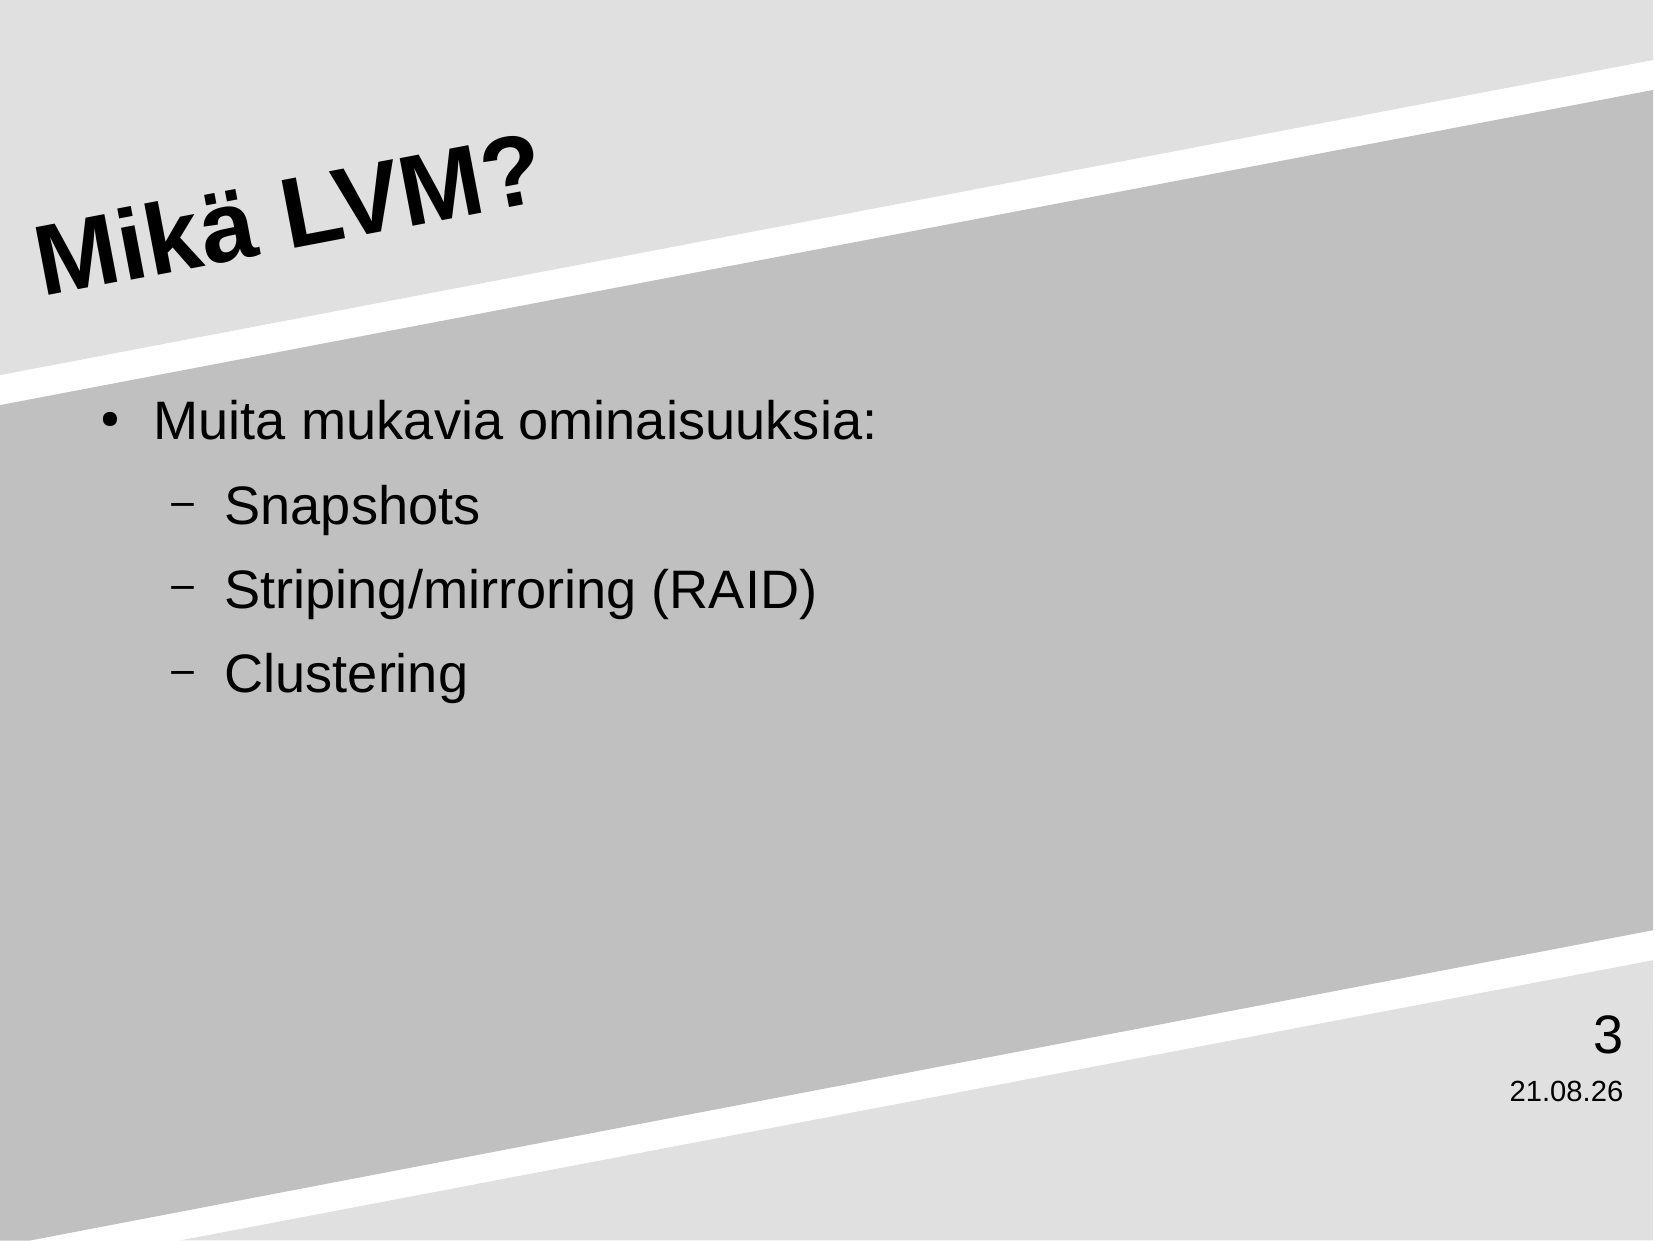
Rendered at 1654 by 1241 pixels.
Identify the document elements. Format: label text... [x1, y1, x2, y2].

title Mikä LVM? [17, 0, 1518, 365]
list Muita mukavia ominaisuuksia: Snapshots Striping/mirroring (RAID) Clustering [82, 390, 1538, 1036]
